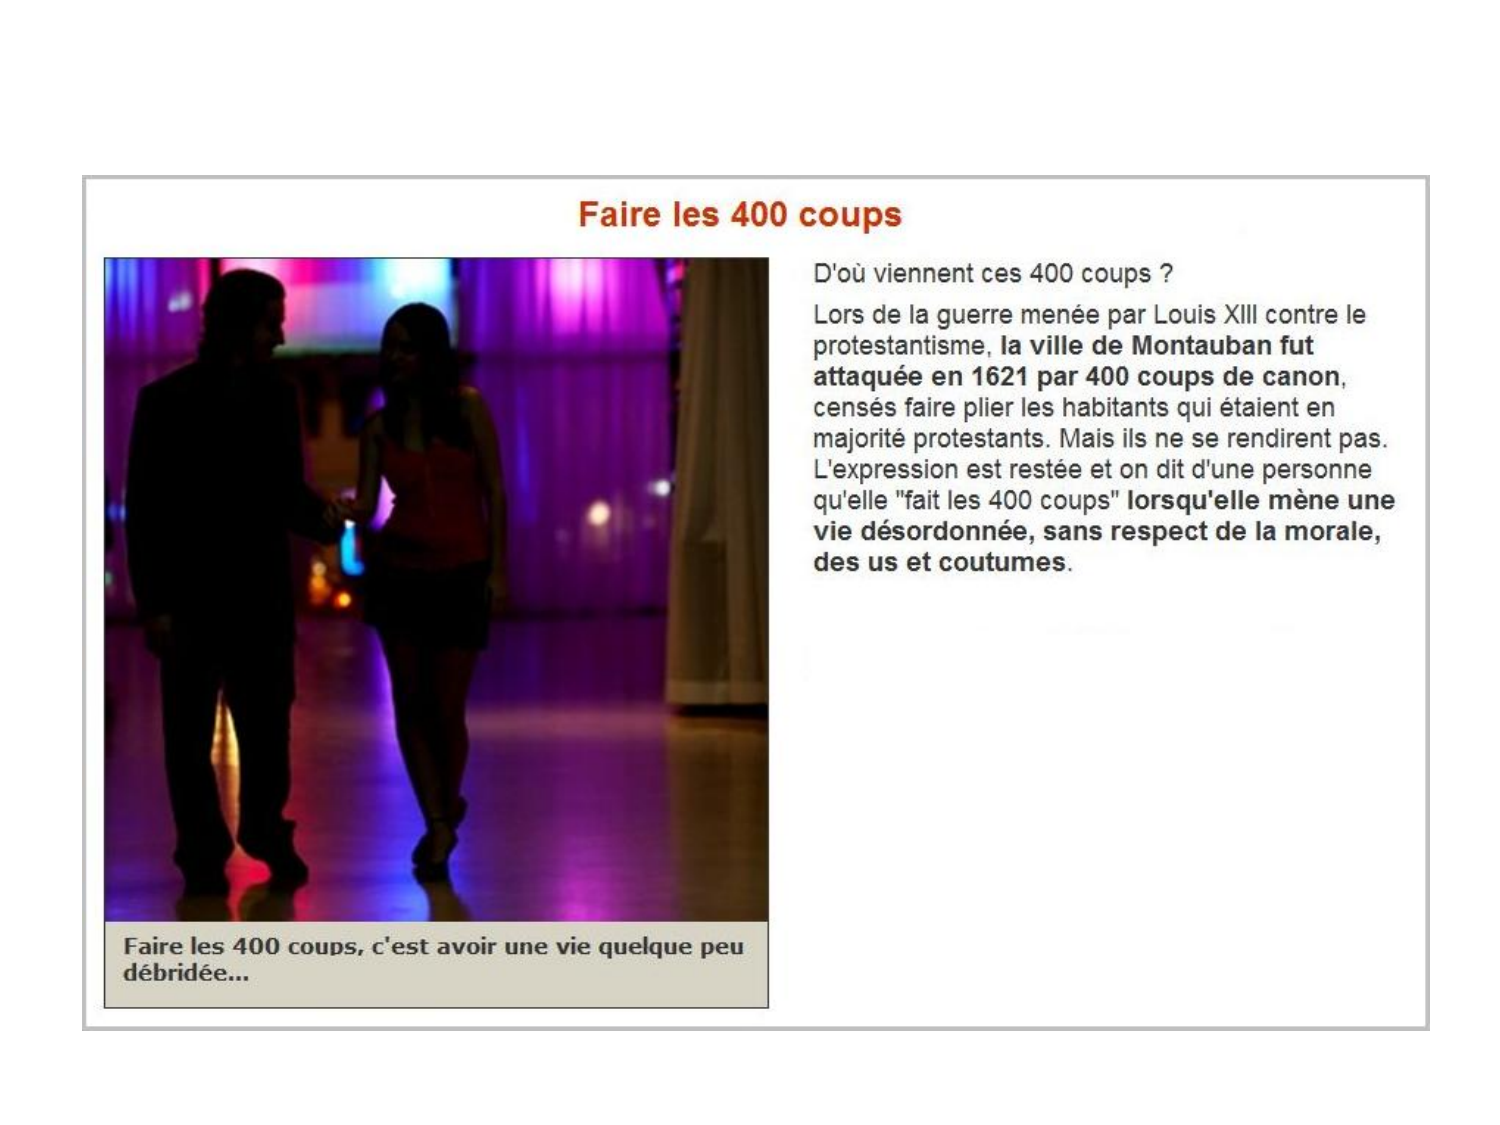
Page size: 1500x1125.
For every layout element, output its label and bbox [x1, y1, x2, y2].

title [75, 45, 1426, 233]
text_box [82, 175, 1430, 1031]
